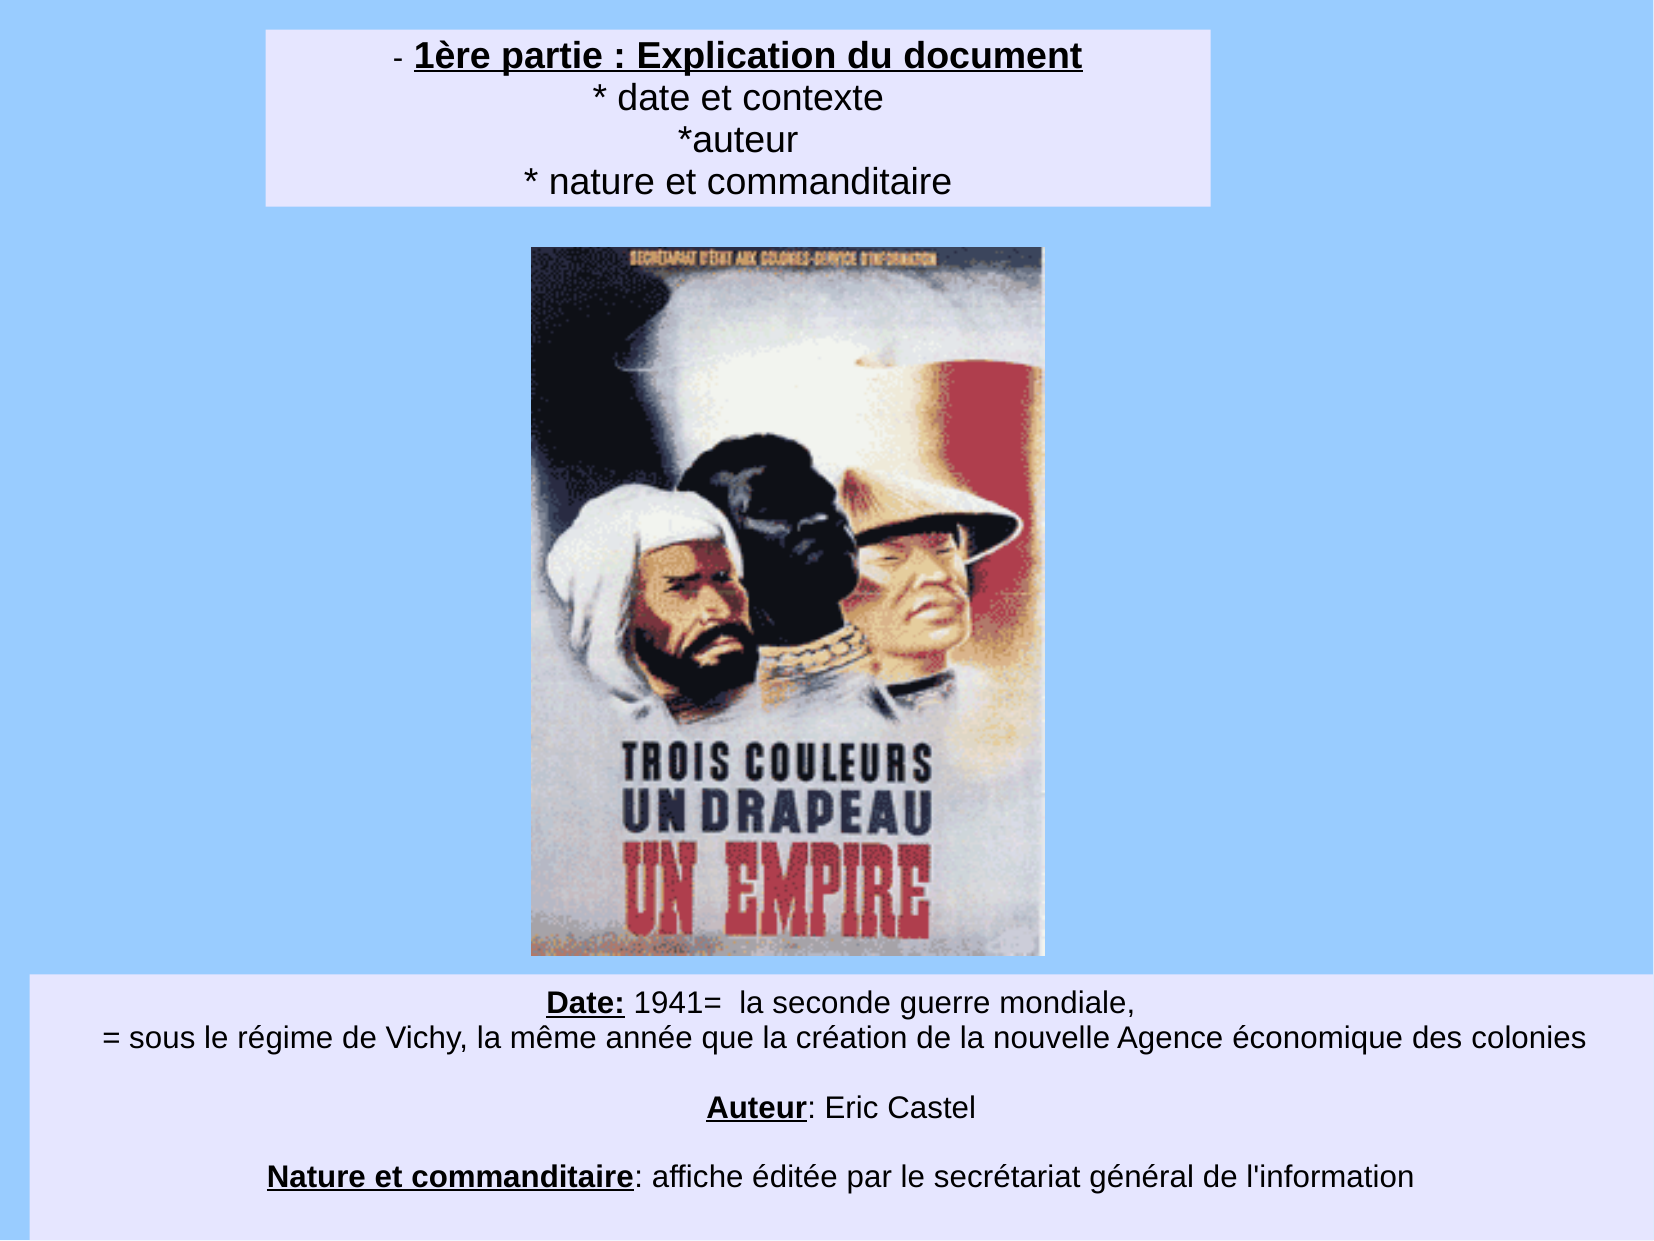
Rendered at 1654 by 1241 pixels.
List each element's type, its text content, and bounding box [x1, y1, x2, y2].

text_box Date: 1941= la seconde guerre mondiale, = sous le régime de Vichy, la même année que la création de la nouvelle Agence économique des colonies Auteur: Eric Castel Nature et commanditaire: affiche éditée par le secrétariat général de l'information [29, 974, 1654, 1241]
text_box [0, 0, 1654, 1241]
text_box - 1ère partie : Explication du document * date et contexte *auteur * nature et commanditaire [265, 29, 1211, 207]
picture [531, 247, 1045, 956]
